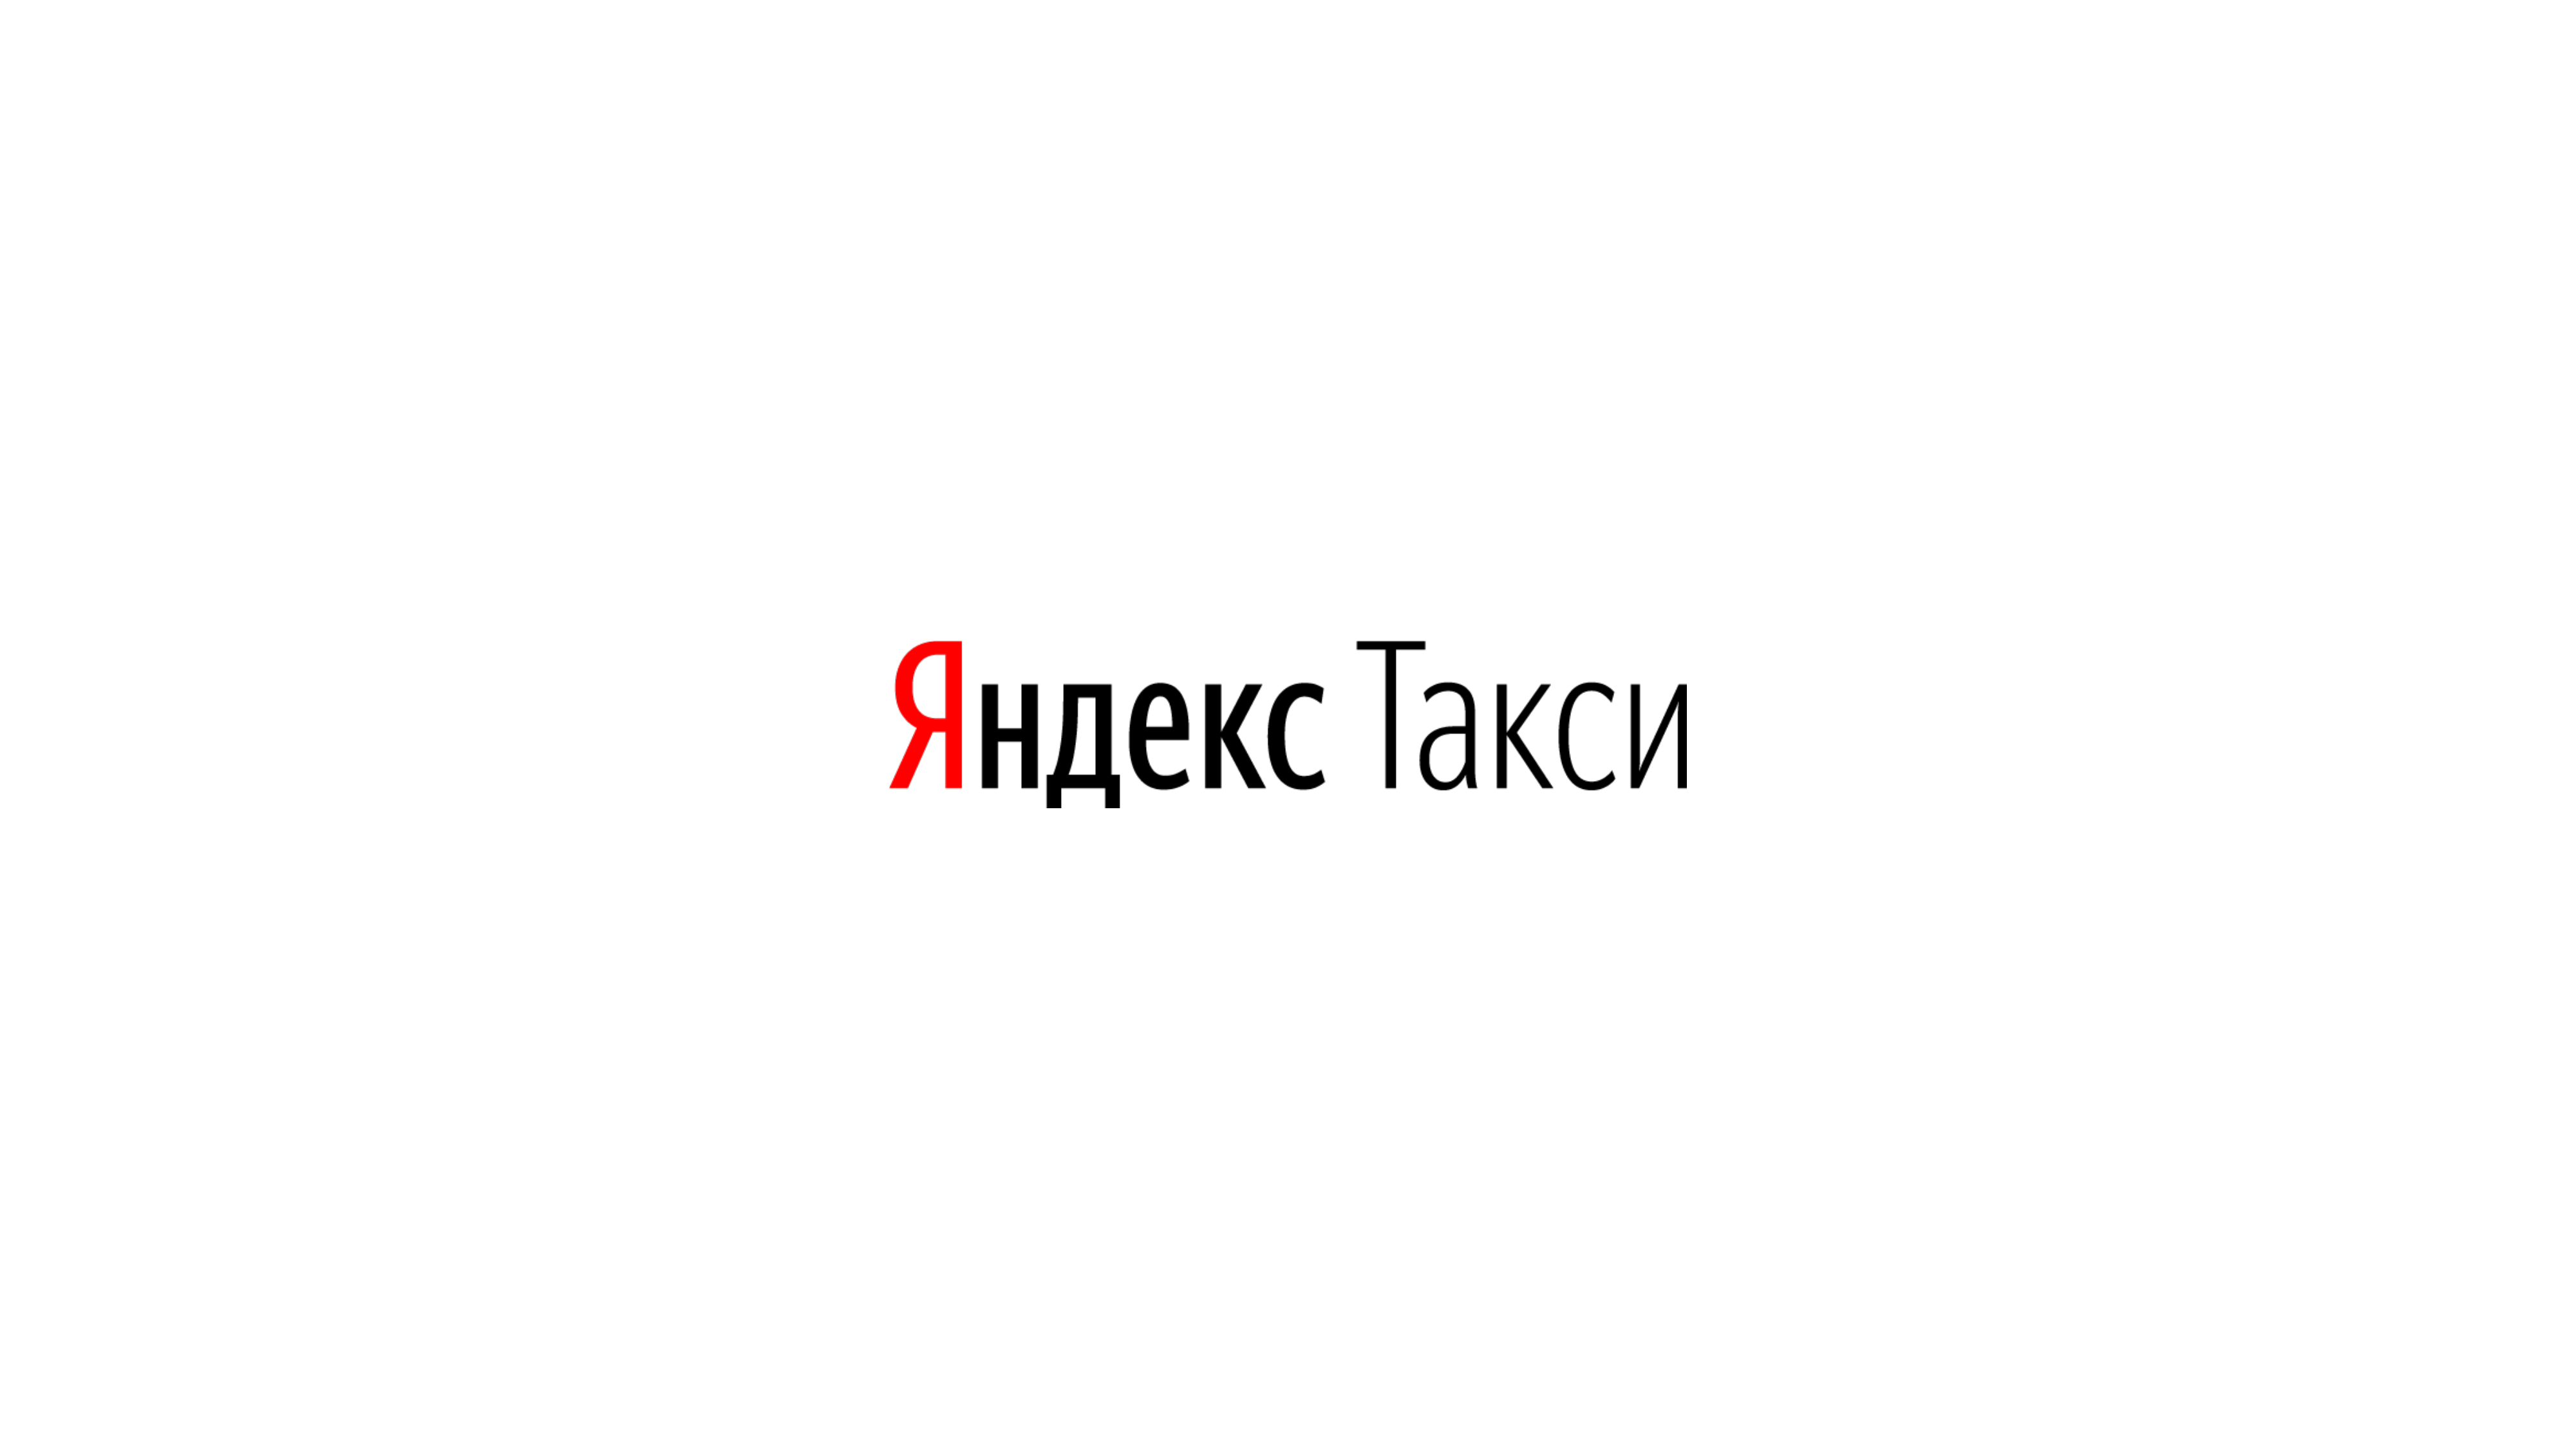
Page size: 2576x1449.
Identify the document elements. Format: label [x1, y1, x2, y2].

picture [889, 641, 1687, 808]
